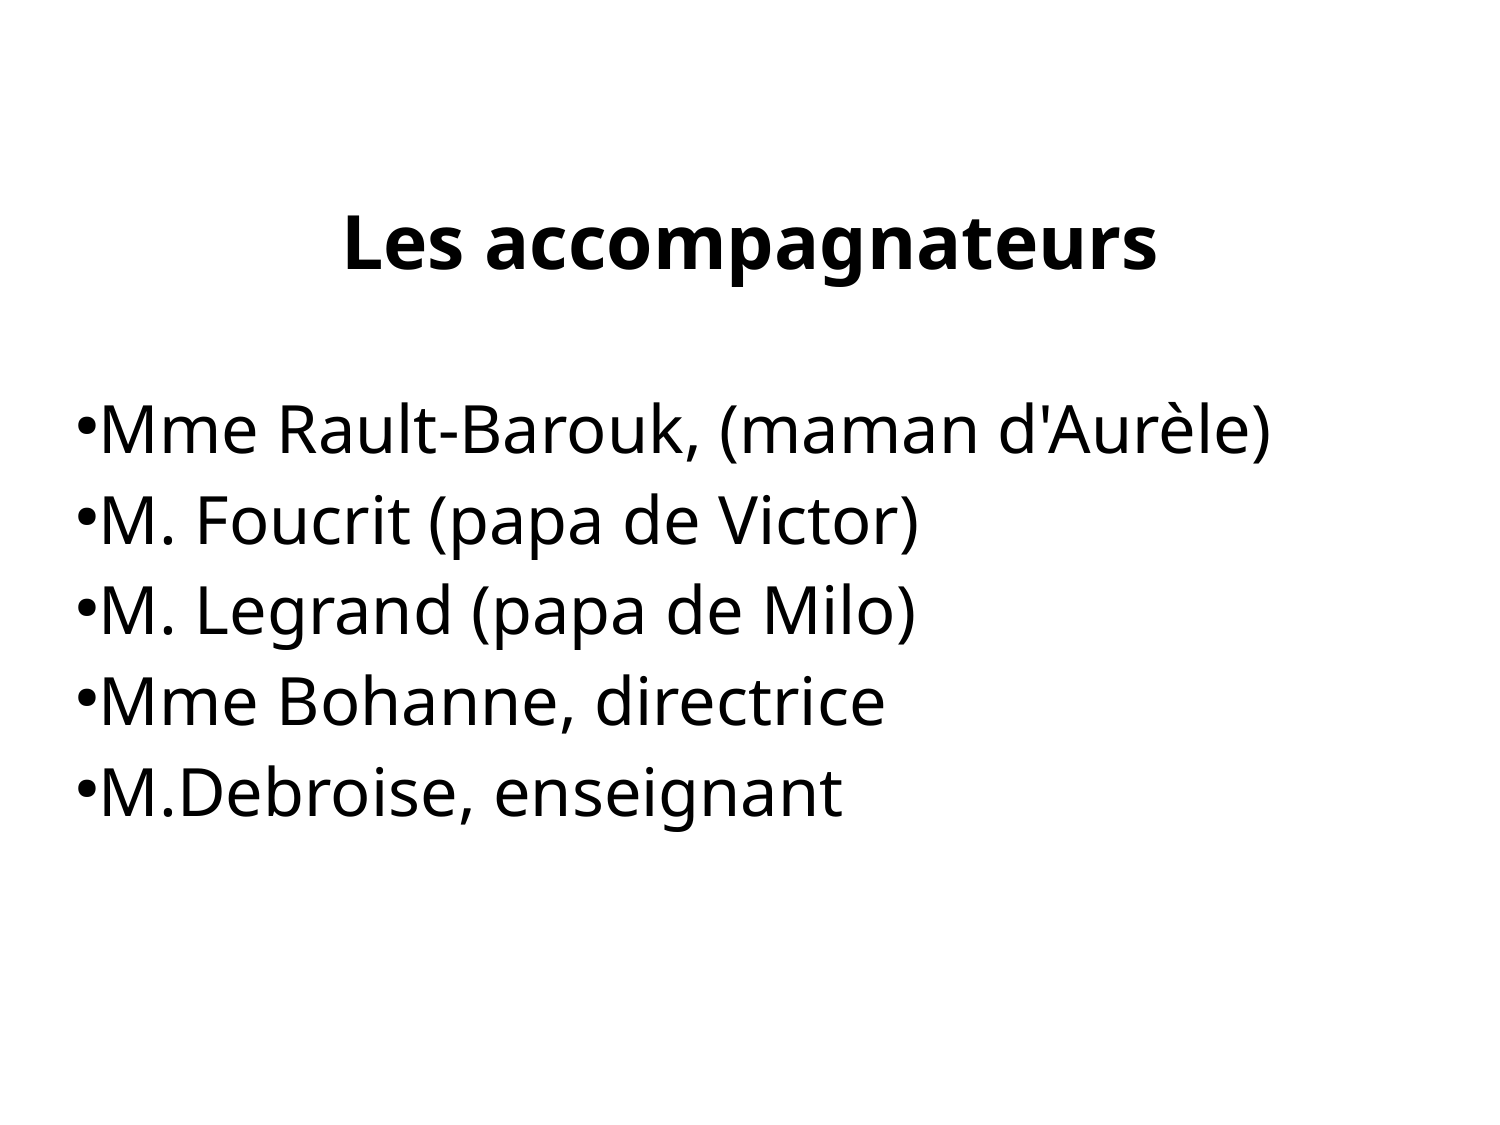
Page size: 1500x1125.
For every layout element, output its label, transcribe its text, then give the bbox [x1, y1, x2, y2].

subtitle Les accompagnateurs Mme Rault-Barouk, (maman d'Aurèle) M. Foucrit (papa de Victor) M. Legrand (papa de Milo) Mme Bohanne, directrice M.Debroise, enseignant [75, 24, 1425, 1000]
